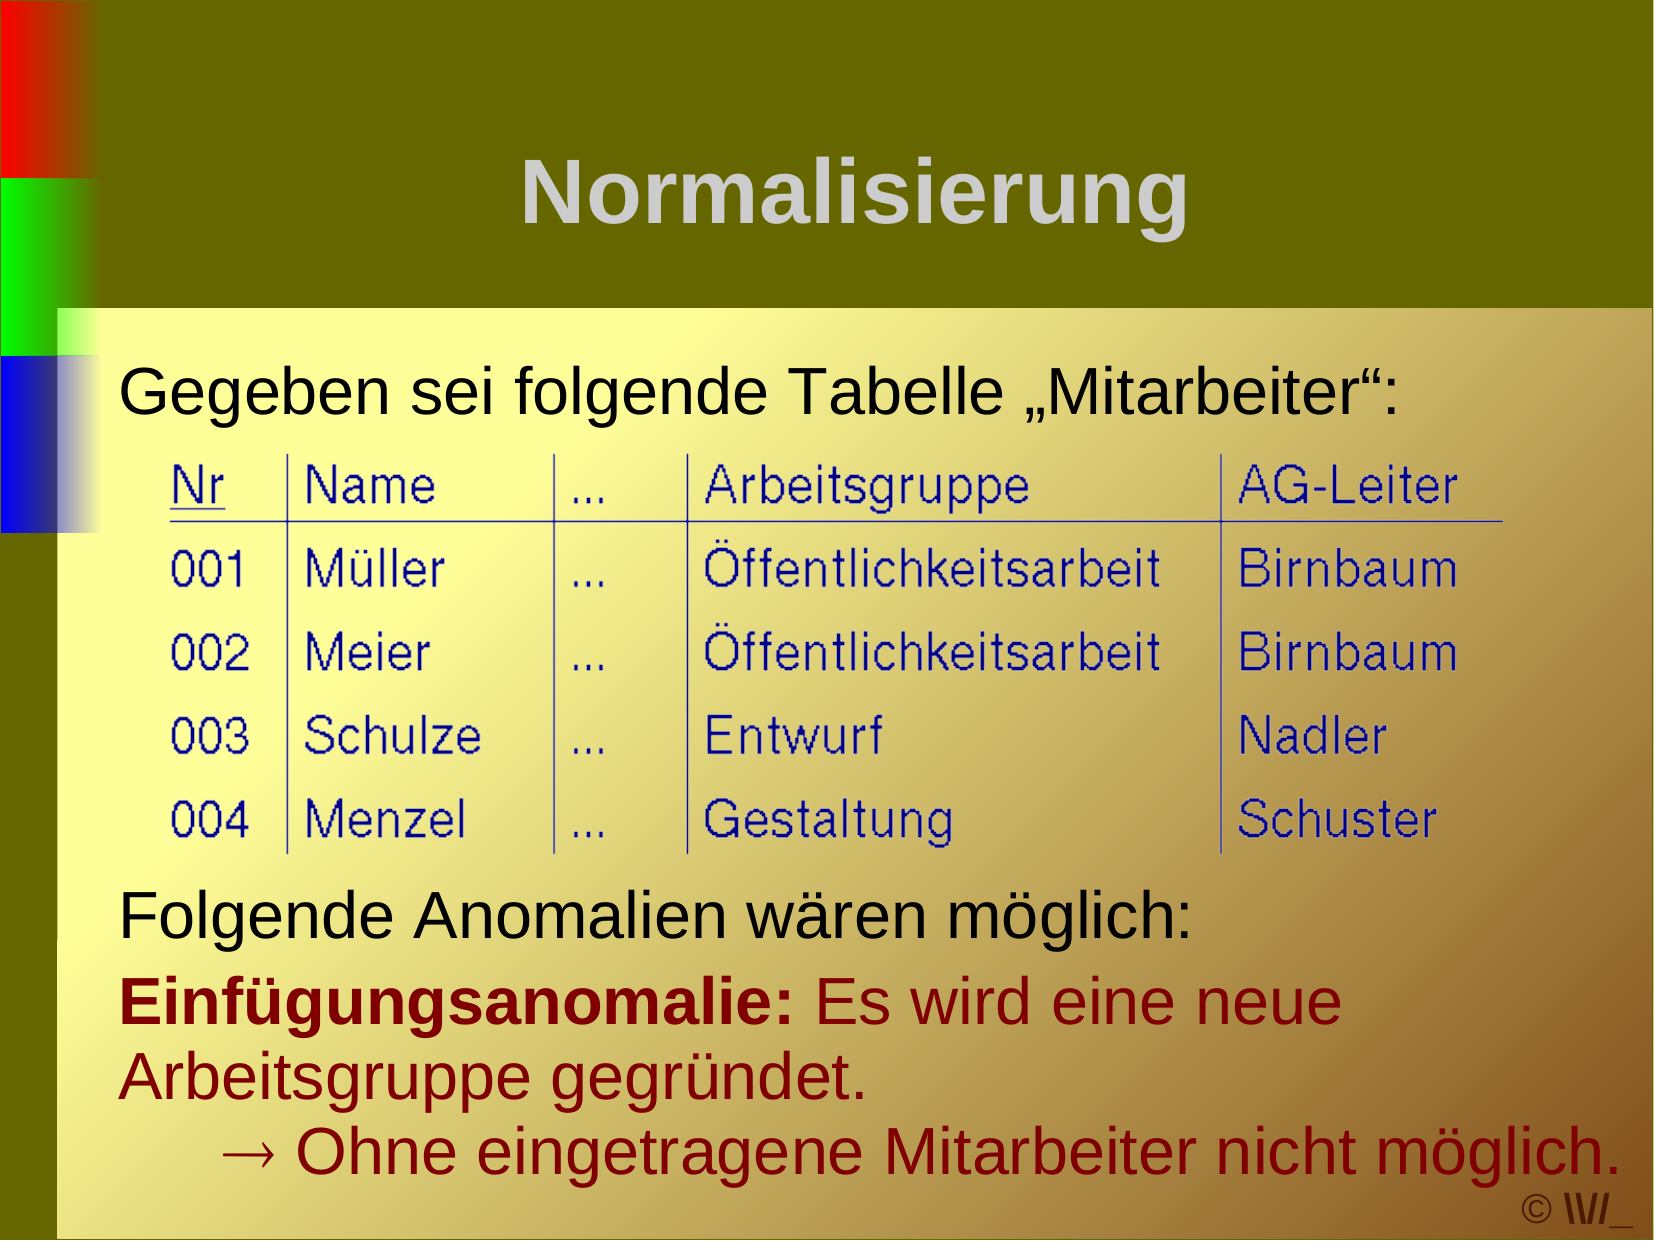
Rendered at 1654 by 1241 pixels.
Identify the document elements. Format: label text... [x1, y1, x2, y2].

title Normalisierung [118, 95, 1595, 289]
picture [168, 452, 1506, 857]
list Gegeben sei folgende Tabelle „Mitarbeiter“: Folgende Anomalien wären möglich: Einfügungsanomalie: Es wird eine neue Arbeitsgruppe gegründet.  Ohne eingetragene Mitarbeiter nicht möglich. [118, 354, 1625, 1196]
